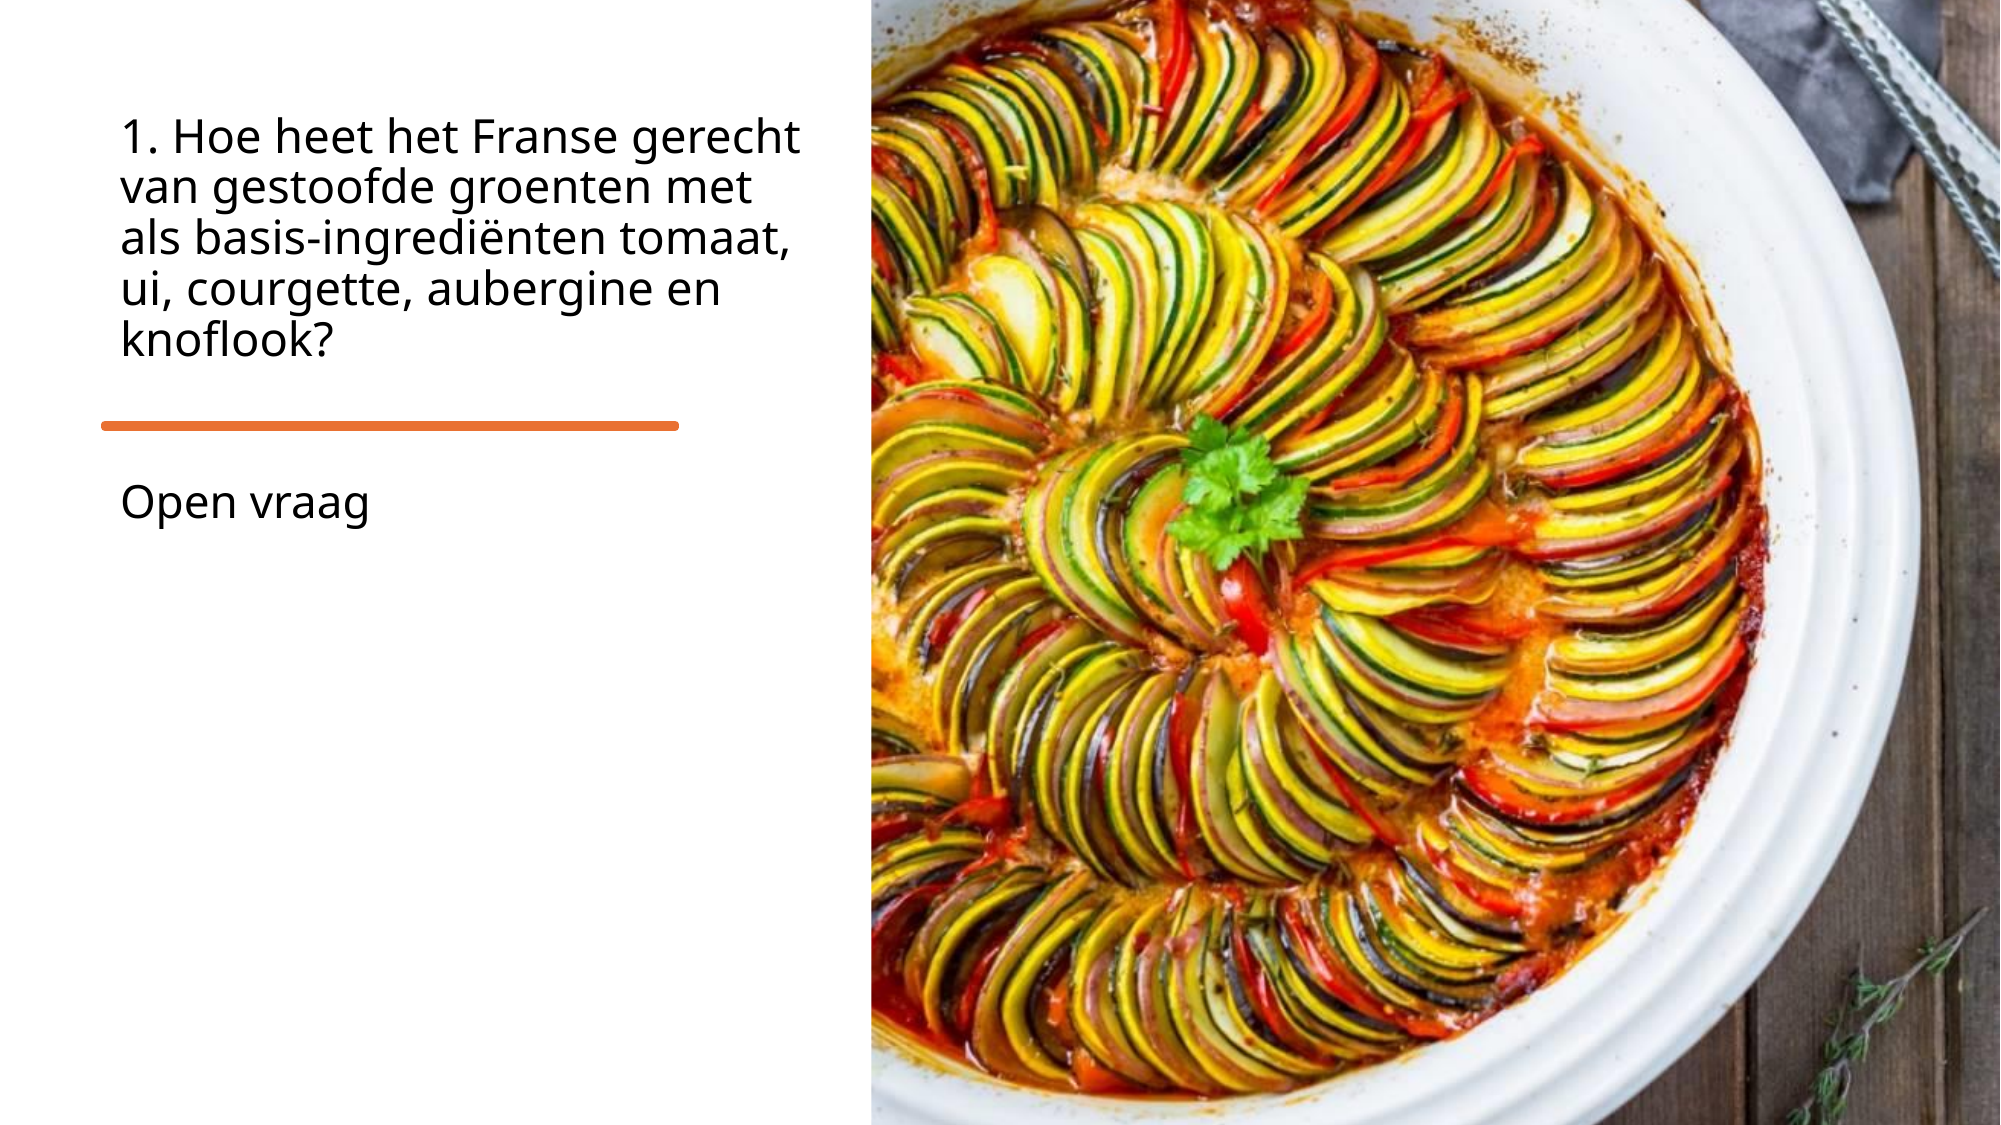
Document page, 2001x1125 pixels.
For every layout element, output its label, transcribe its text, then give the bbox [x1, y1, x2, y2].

text_box [0, 0, 871, 1125]
list Open vraag [105, 471, 802, 1016]
picture [871, 0, 2000, 1125]
title 1. Hoe heet het Franse gerecht van gestoofde groenten met als basis-ingrediënten tomaat, ui, courgette, aubergine en knoflook? [105, 53, 822, 375]
